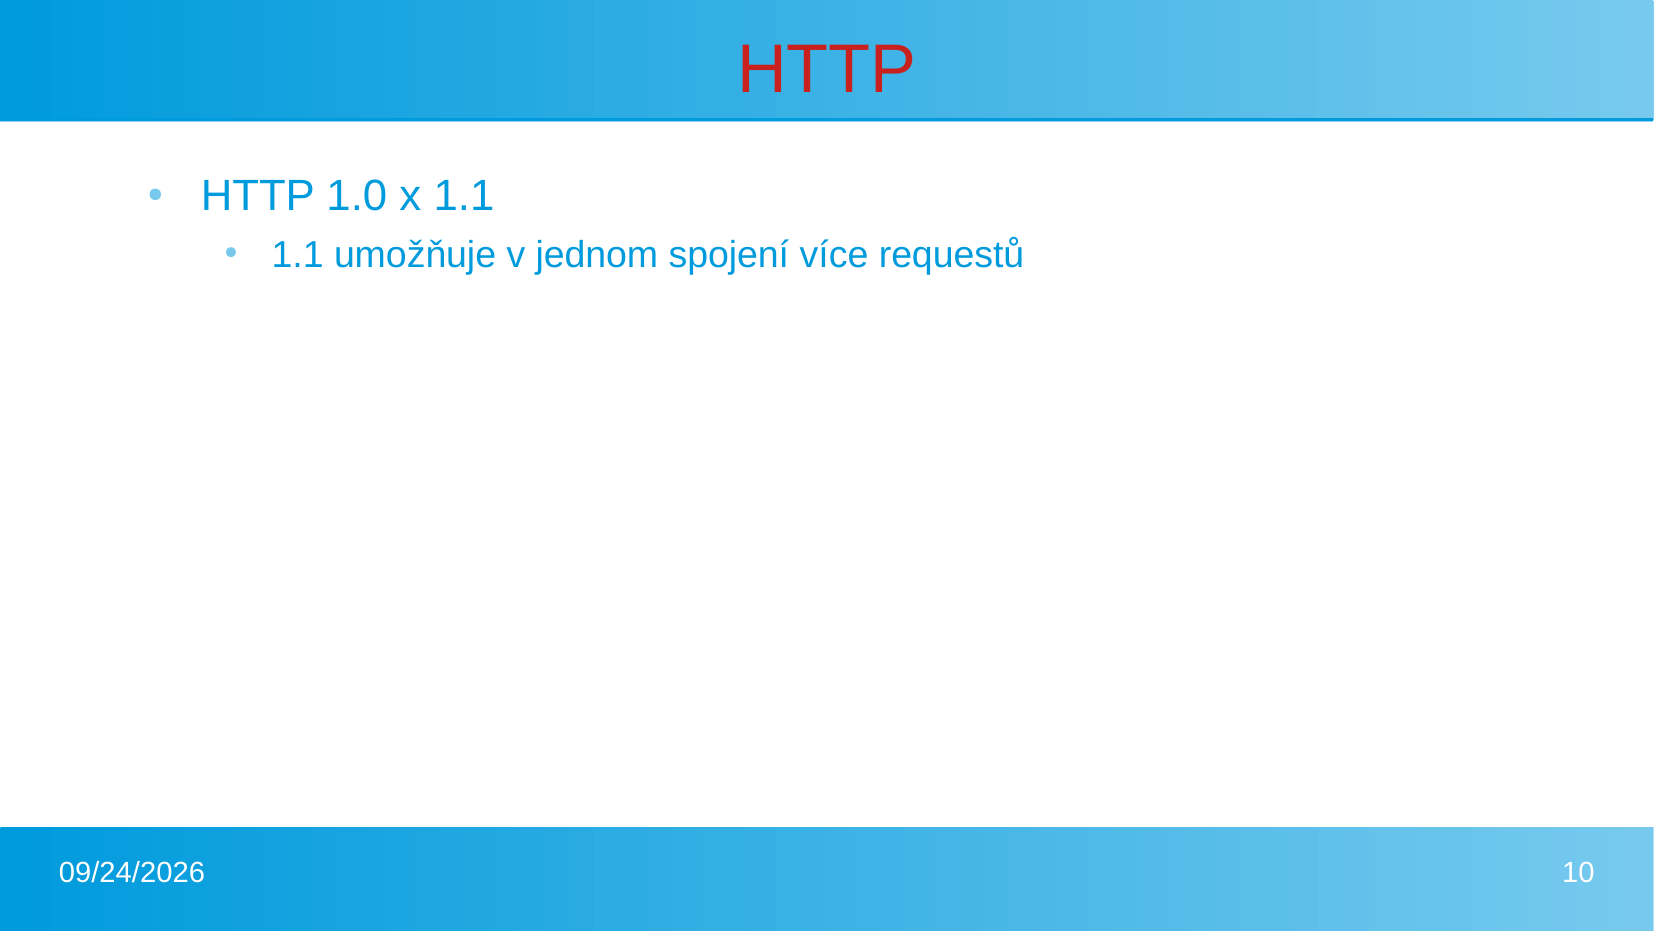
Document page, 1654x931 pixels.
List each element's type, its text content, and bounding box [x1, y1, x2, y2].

title HTTP [59, 29, 1595, 108]
list HTTP 1.0 x 1.1 1.1 umožňuje v jednom spojení více requestů [59, 171, 1595, 762]
